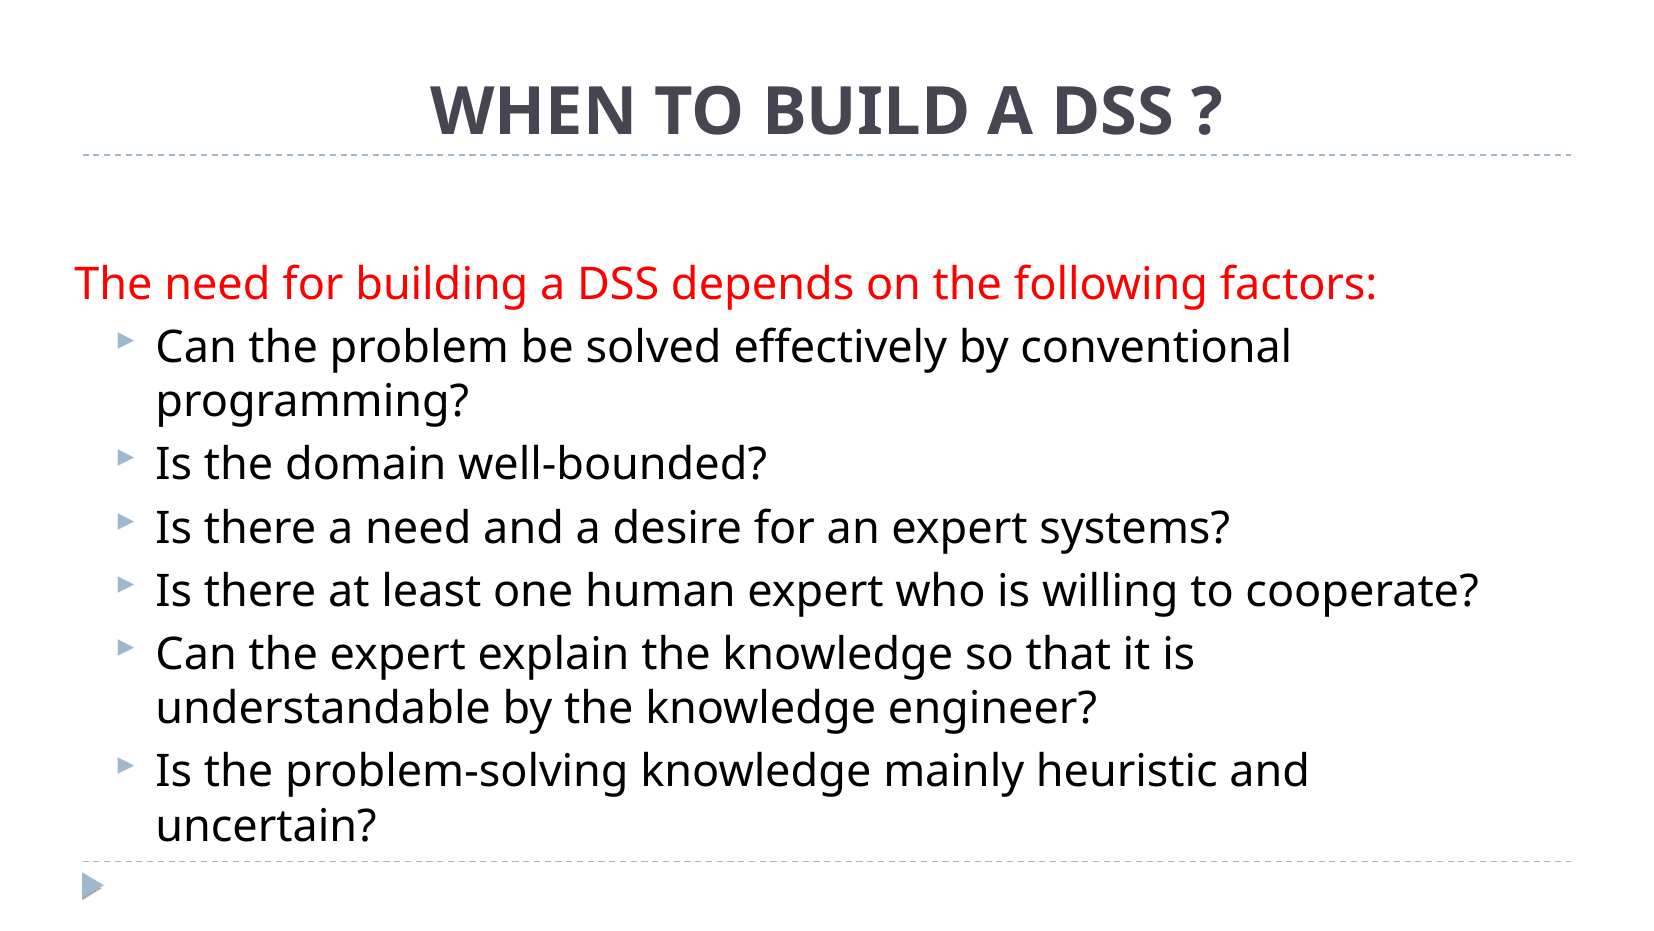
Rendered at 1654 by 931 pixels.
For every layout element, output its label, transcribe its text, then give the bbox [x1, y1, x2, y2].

title WHEN TO BUILD A DSS ? [82, 20, 1571, 155]
list The need for building a DSS depends on the following factors: Can the problem be solved effectively by conventional programming? Is the domain well-bounded? Is there a need and a desire for an expert systems? Is there at least one human expert who is willing to cooperate? Can the expert explain the knowledge so that it is understandable by the knowledge engineer? Is the problem-solving knowledge mainly heuristic and uncertain? [59, 246, 1522, 902]
